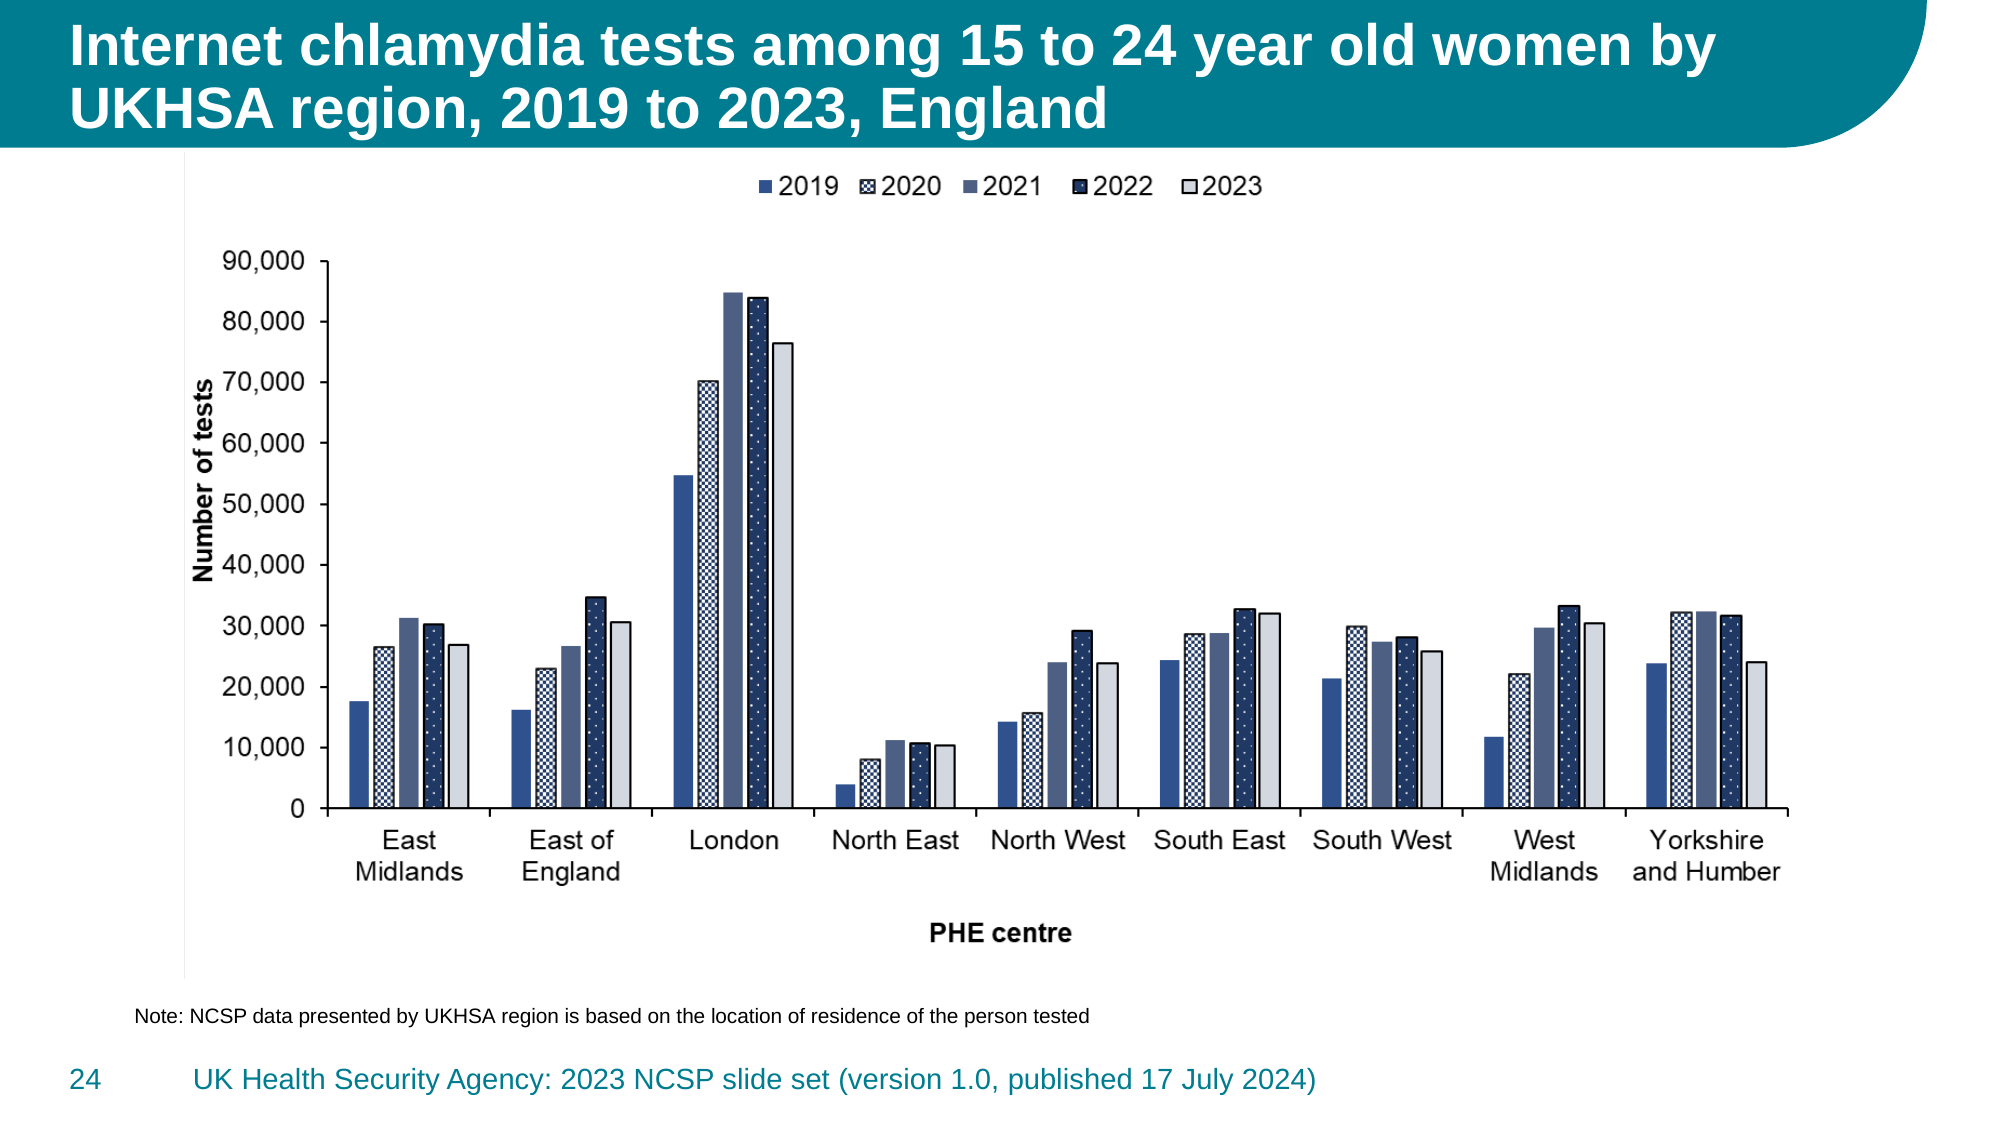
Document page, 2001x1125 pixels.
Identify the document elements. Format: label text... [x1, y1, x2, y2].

text_box UK Health Security Agency: 2023 NCSP slide set (version 1.0, published 17 July 2024) [177, 1053, 1820, 1113]
title Internet chlamydia tests among 15 to 24 year old women by UKHSA region, 2019 to 2023, England [54, 7, 1780, 112]
text_box [54, 1053, 152, 1112]
text_box Note: NCSP data presented by UKHSA region is based on the location of residence of the person tested [119, 996, 1139, 1036]
picture [183, 152, 1829, 979]
